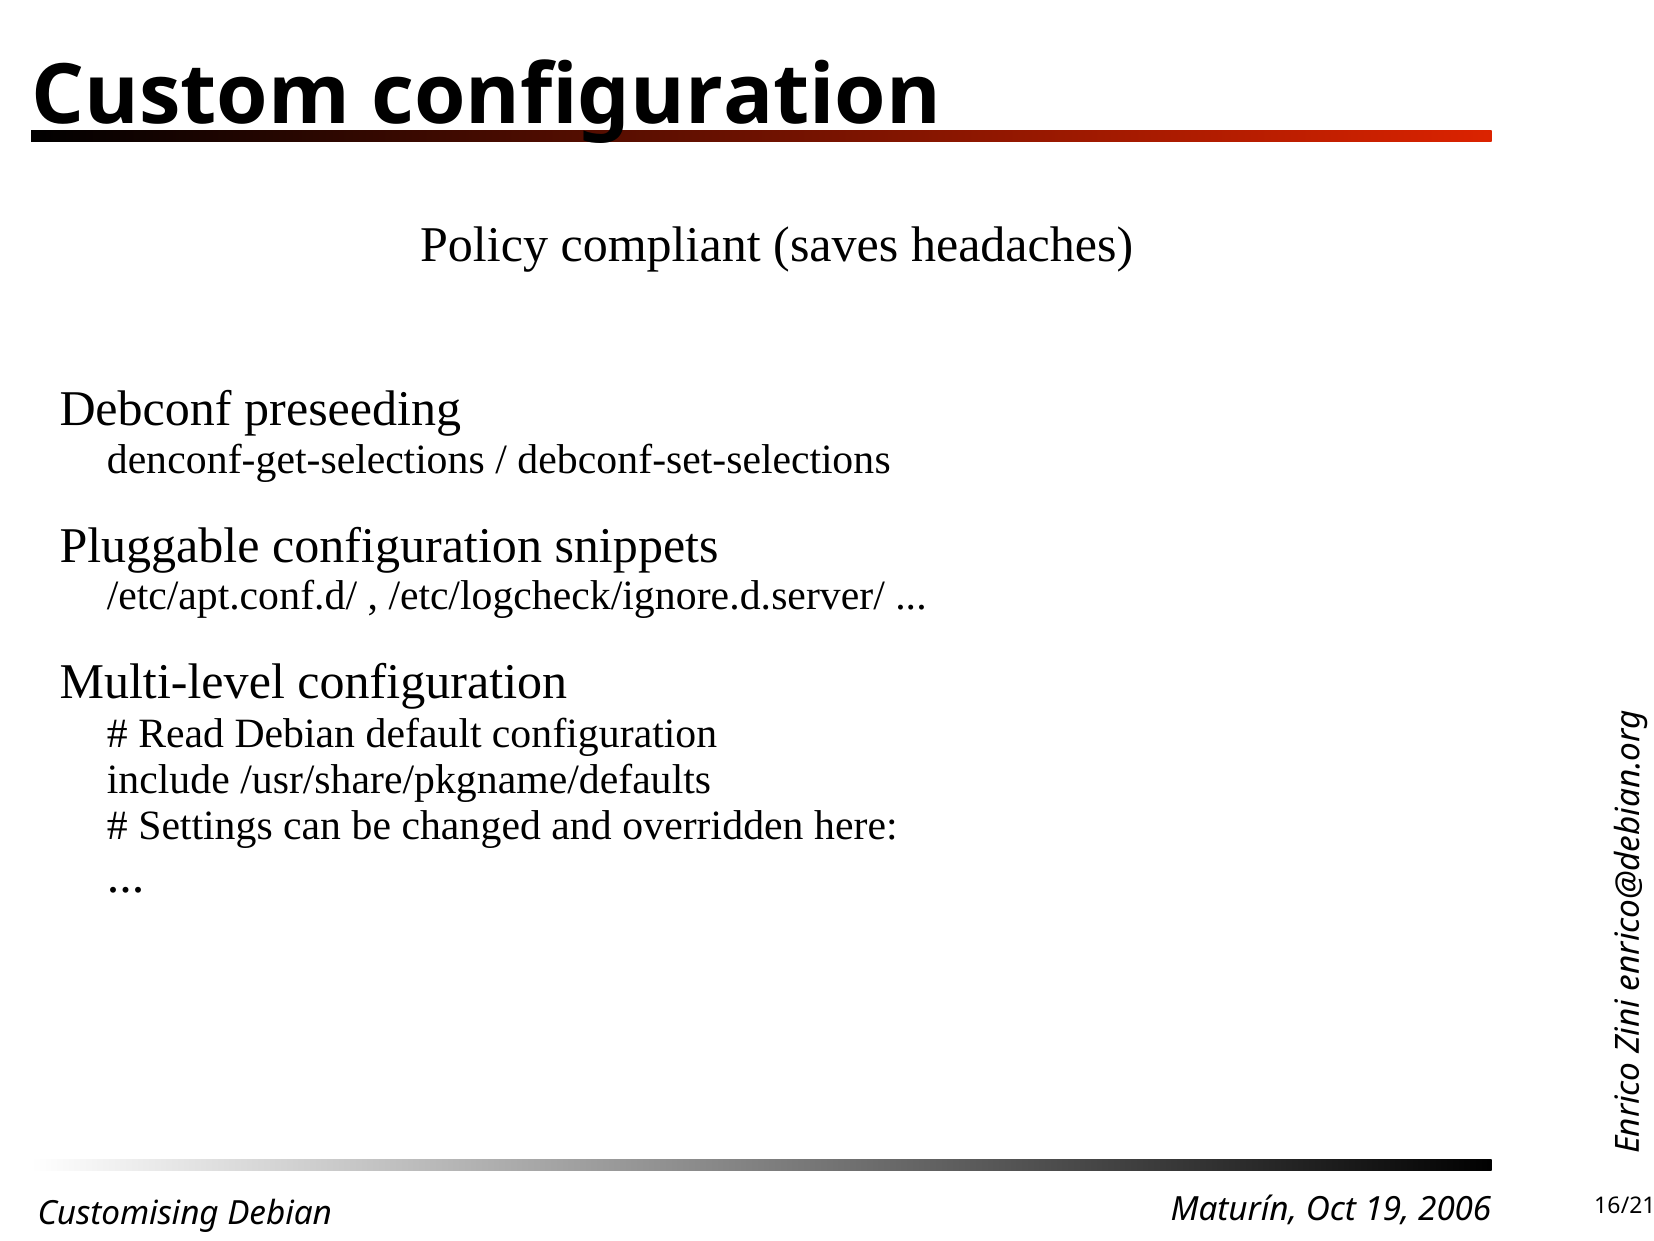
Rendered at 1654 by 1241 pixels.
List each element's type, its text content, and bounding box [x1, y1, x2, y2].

text_box Custom configuration [31, 34, 1495, 169]
text_box Policy compliant (saves headaches) Debconf preseeding denconf-get-selections / debconf-set-selections Pluggable configuration snippets /etc/apt.conf.d/ , /etc/logcheck/ignore.d.server/ ... Multi-level configuration # Read Debian default configuration include /usr/share/pkgname/defaults # Settings can be changed and overridden here: ... [59, 216, 1495, 933]
